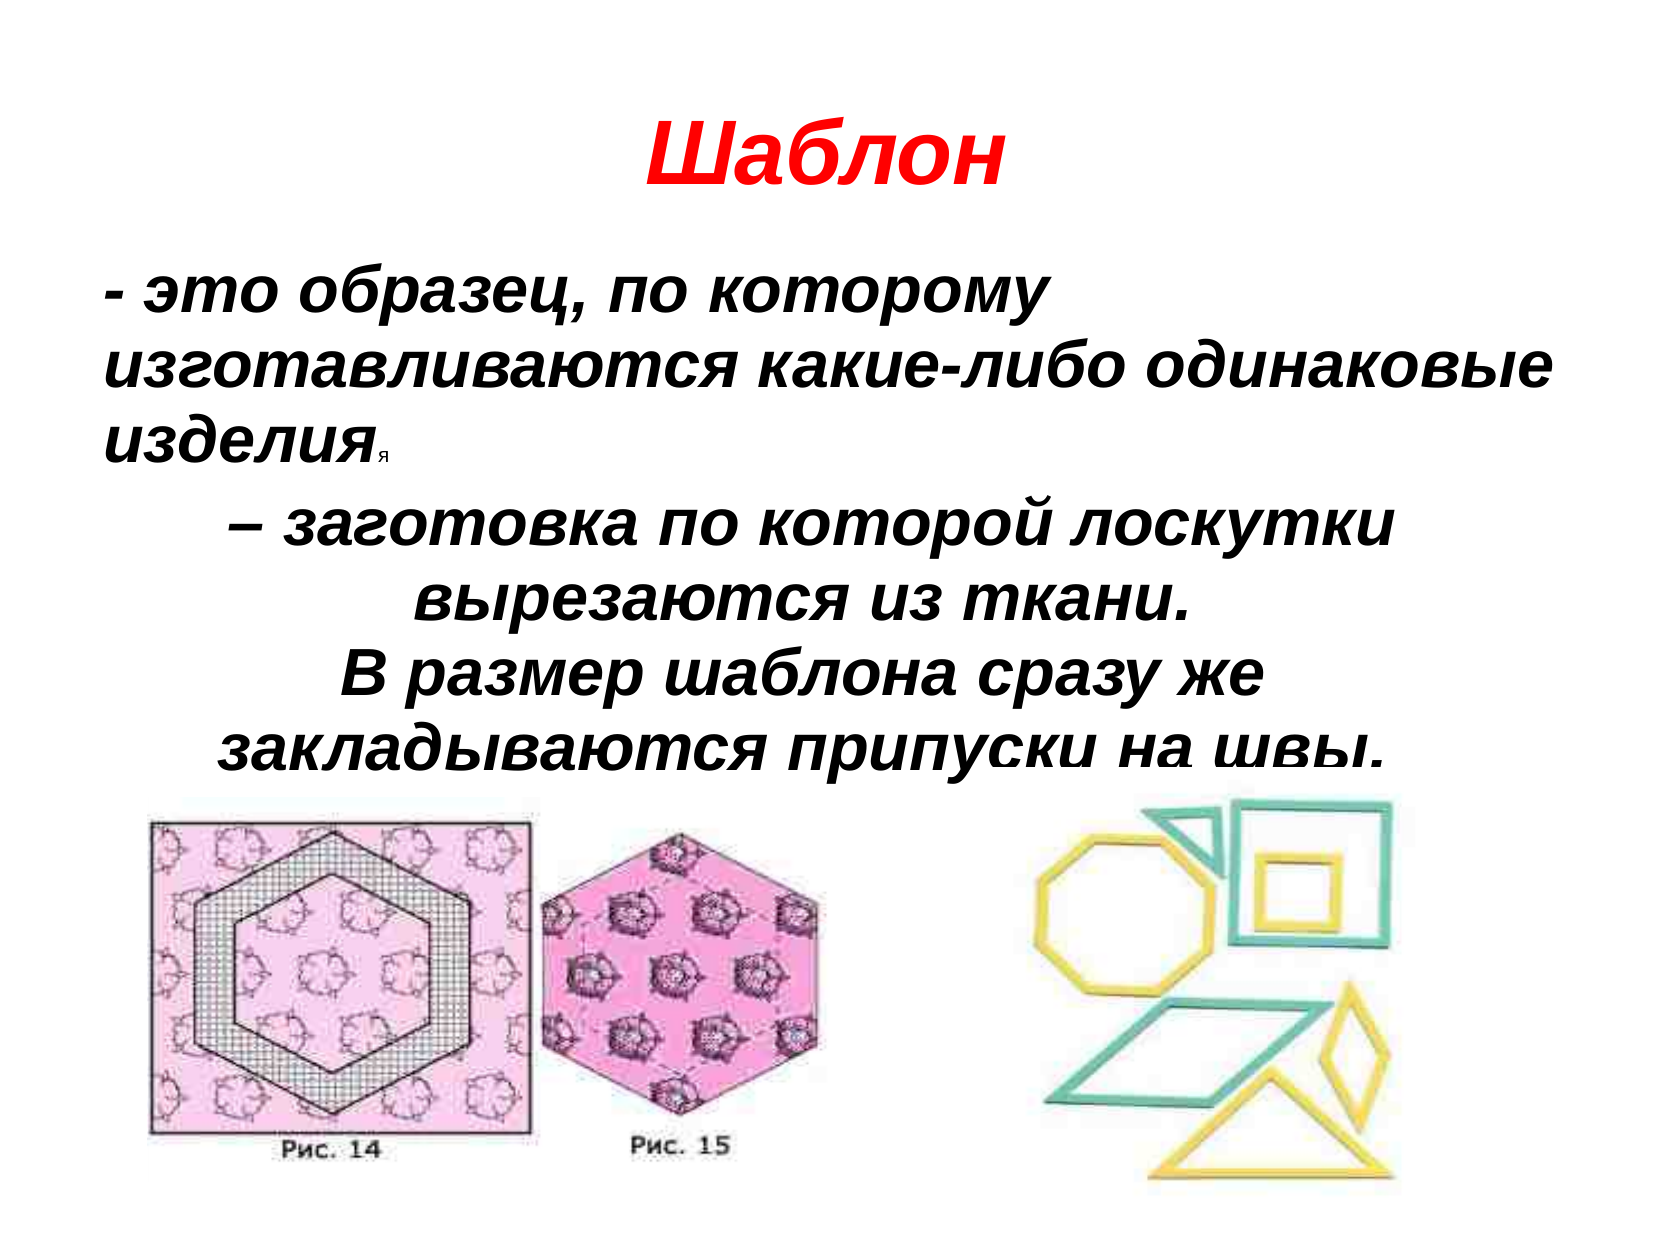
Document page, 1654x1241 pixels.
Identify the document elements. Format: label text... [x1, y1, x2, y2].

picture [147, 797, 836, 1182]
picture [974, 767, 1477, 1219]
subtitle – заготовка по которой лоскутки вырезаются из ткани. В размер шаблона сразу же закладываются припуски на швы. [59, 324, 1548, 945]
title Шаблон [82, 49, 1571, 257]
text_box - это образец, по которому изготавливаются какие-либо одинаковые изделияя [88, 244, 1595, 532]
